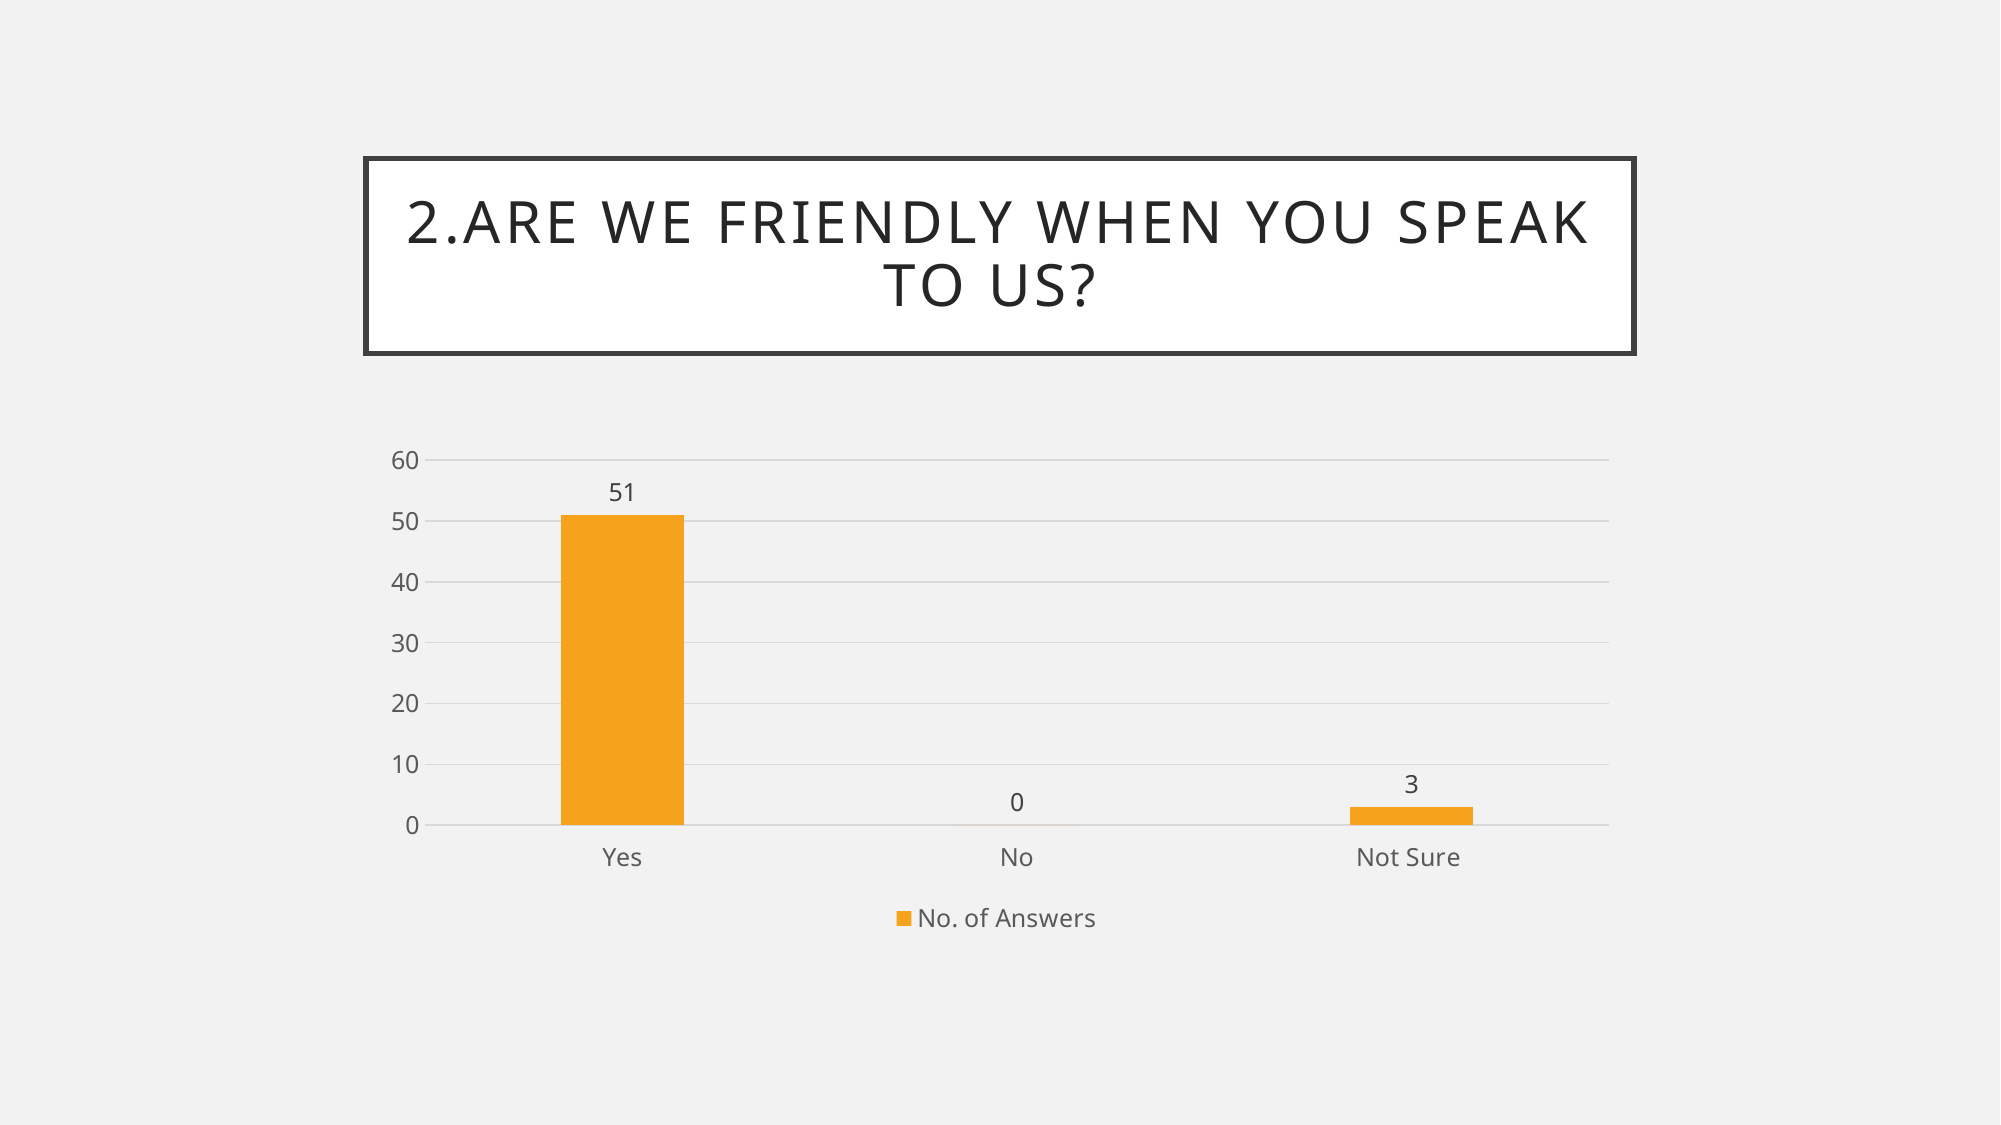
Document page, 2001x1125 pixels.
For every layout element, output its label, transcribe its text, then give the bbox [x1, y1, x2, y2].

chart [365, 432, 1635, 942]
title 2.Are we friendly when you speak to us? [366, 158, 1634, 354]
